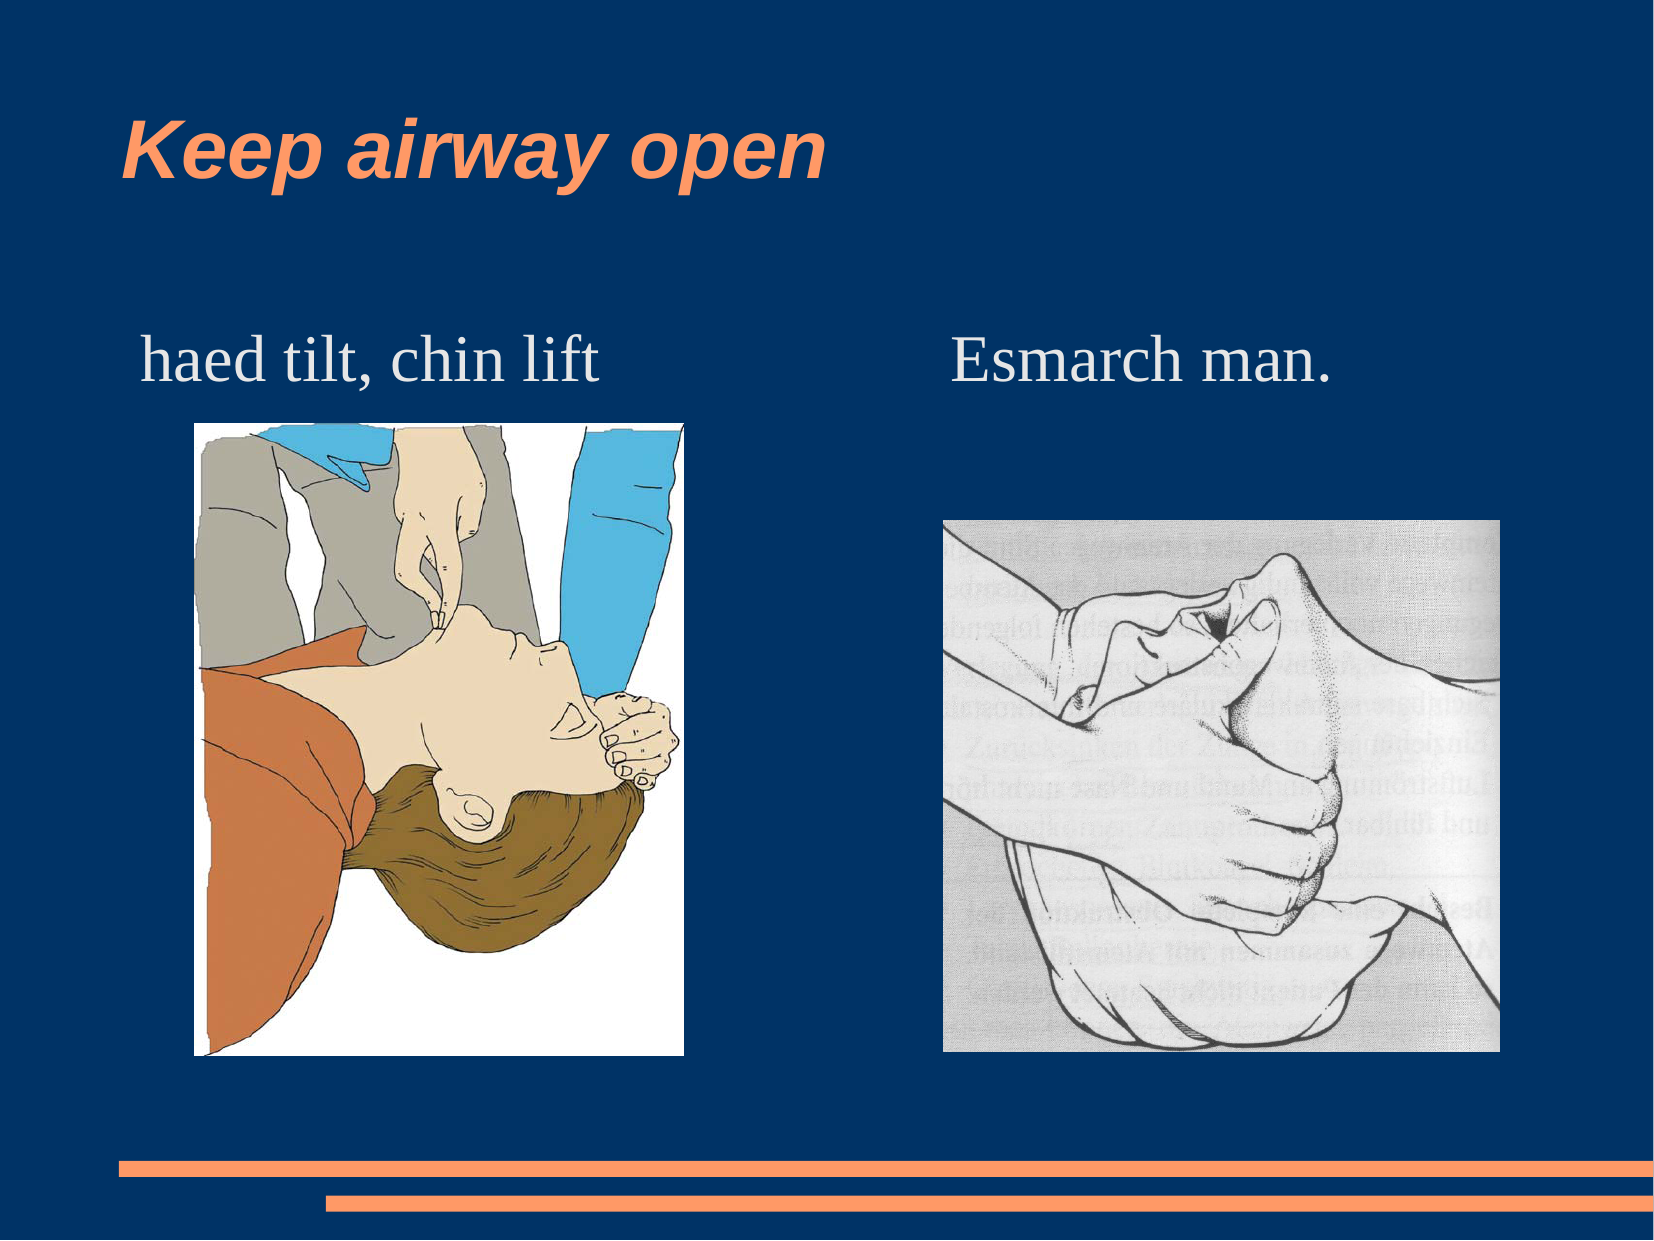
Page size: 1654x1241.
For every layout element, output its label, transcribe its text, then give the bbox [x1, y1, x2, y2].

title Keep airway open [121, 54, 1533, 245]
picture [194, 423, 684, 1056]
picture [943, 520, 1500, 1052]
list haed tilt, chin lift Esmarch man. [121, 322, 1560, 1116]
